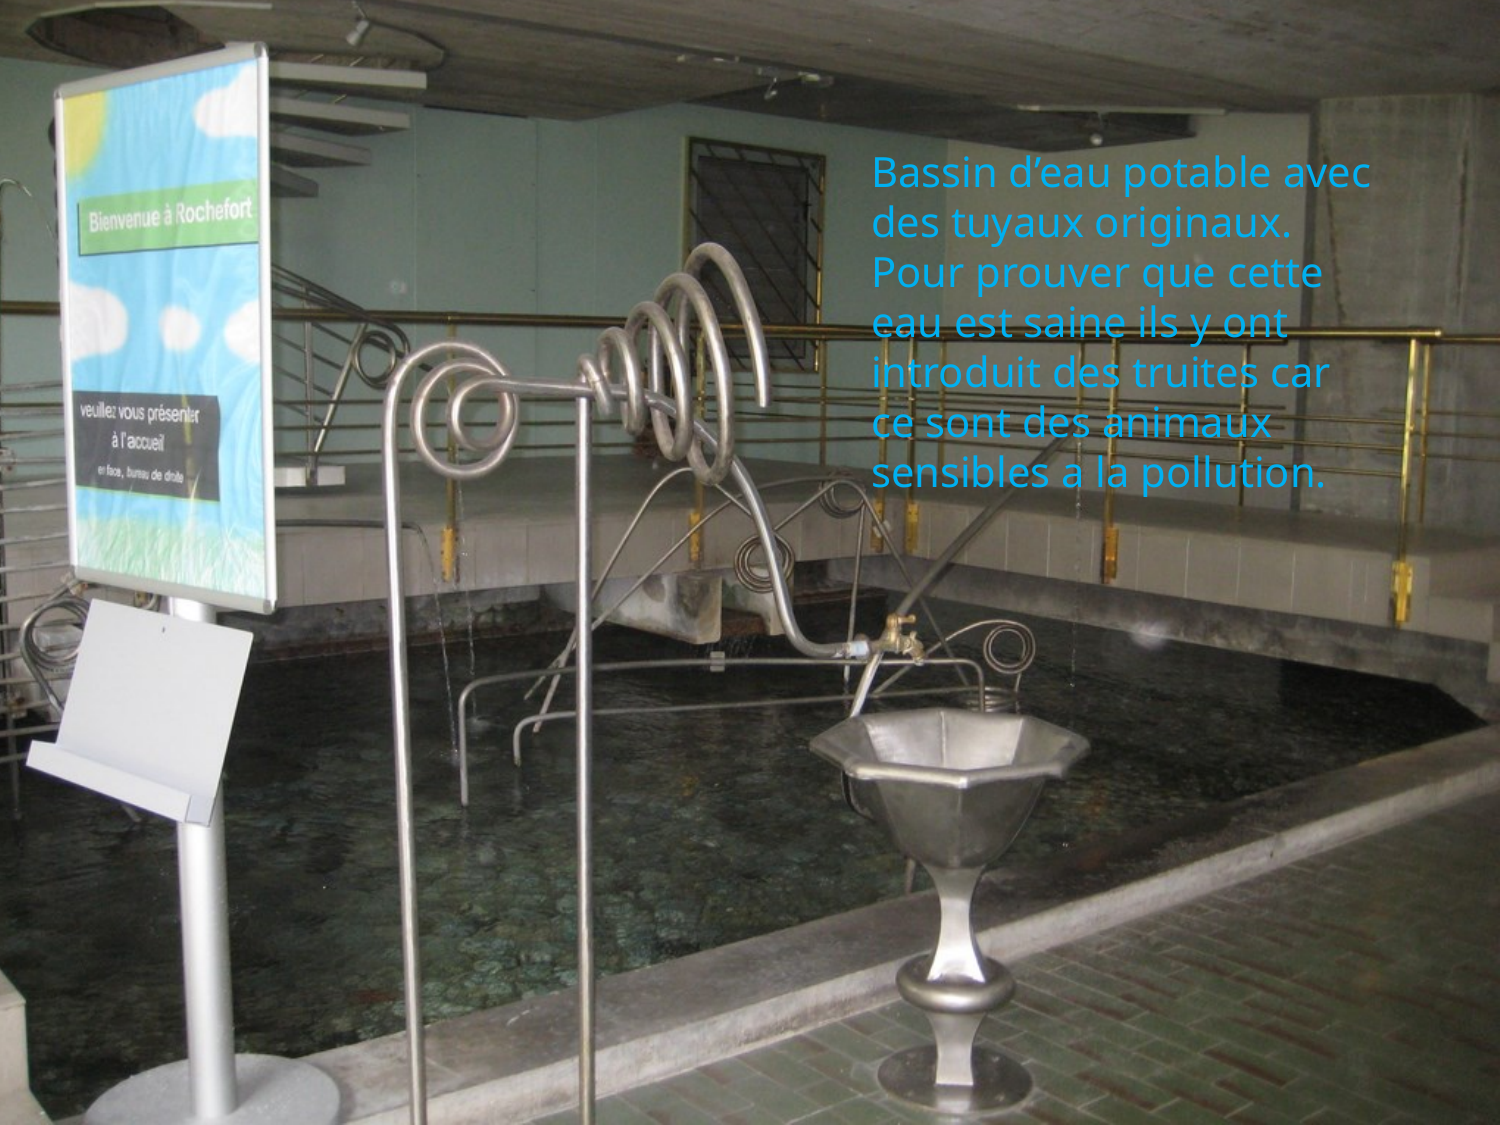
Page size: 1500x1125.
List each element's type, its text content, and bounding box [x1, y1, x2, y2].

text_box Bassin d’eau potable avec des tuyaux originaux. Pour prouver que cette eau est saine ils y ont introduit des truites car ce sont des animaux sensibles a la pollution. [856, 138, 1400, 504]
picture [0, 0, 1500, 1125]
